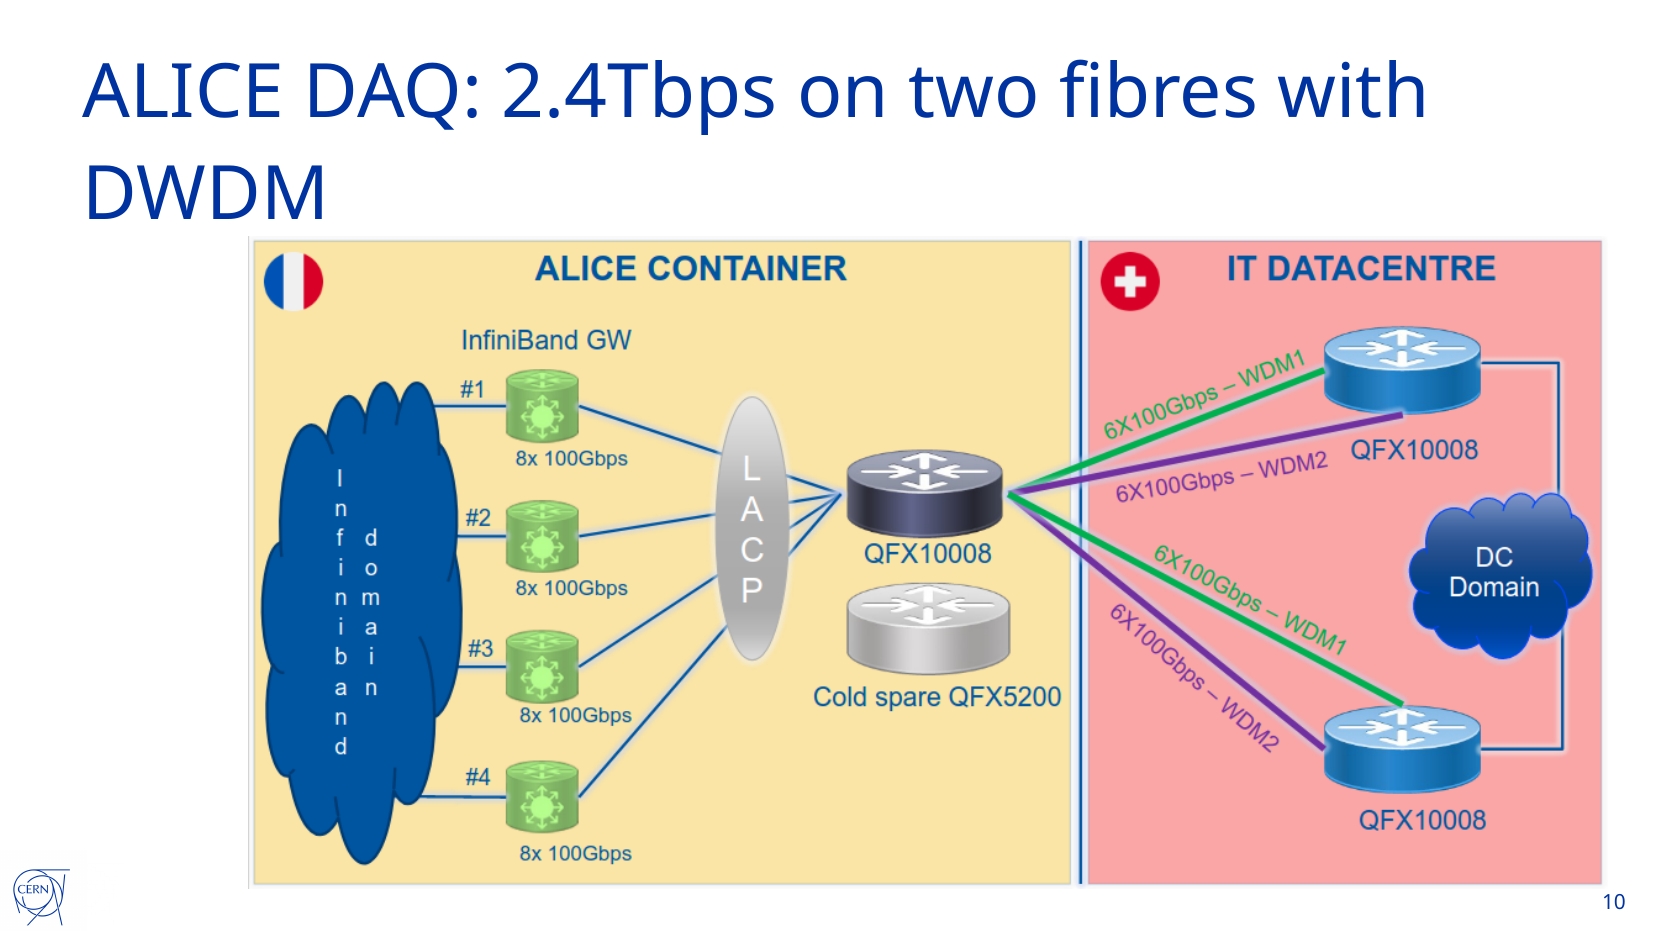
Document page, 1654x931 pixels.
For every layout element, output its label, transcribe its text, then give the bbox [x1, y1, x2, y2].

picture [0, 850, 127, 931]
title ALICE DAQ: 2.4Tbps on two fibres with DWDM [82, 37, 1571, 193]
picture [248, 236, 1608, 889]
